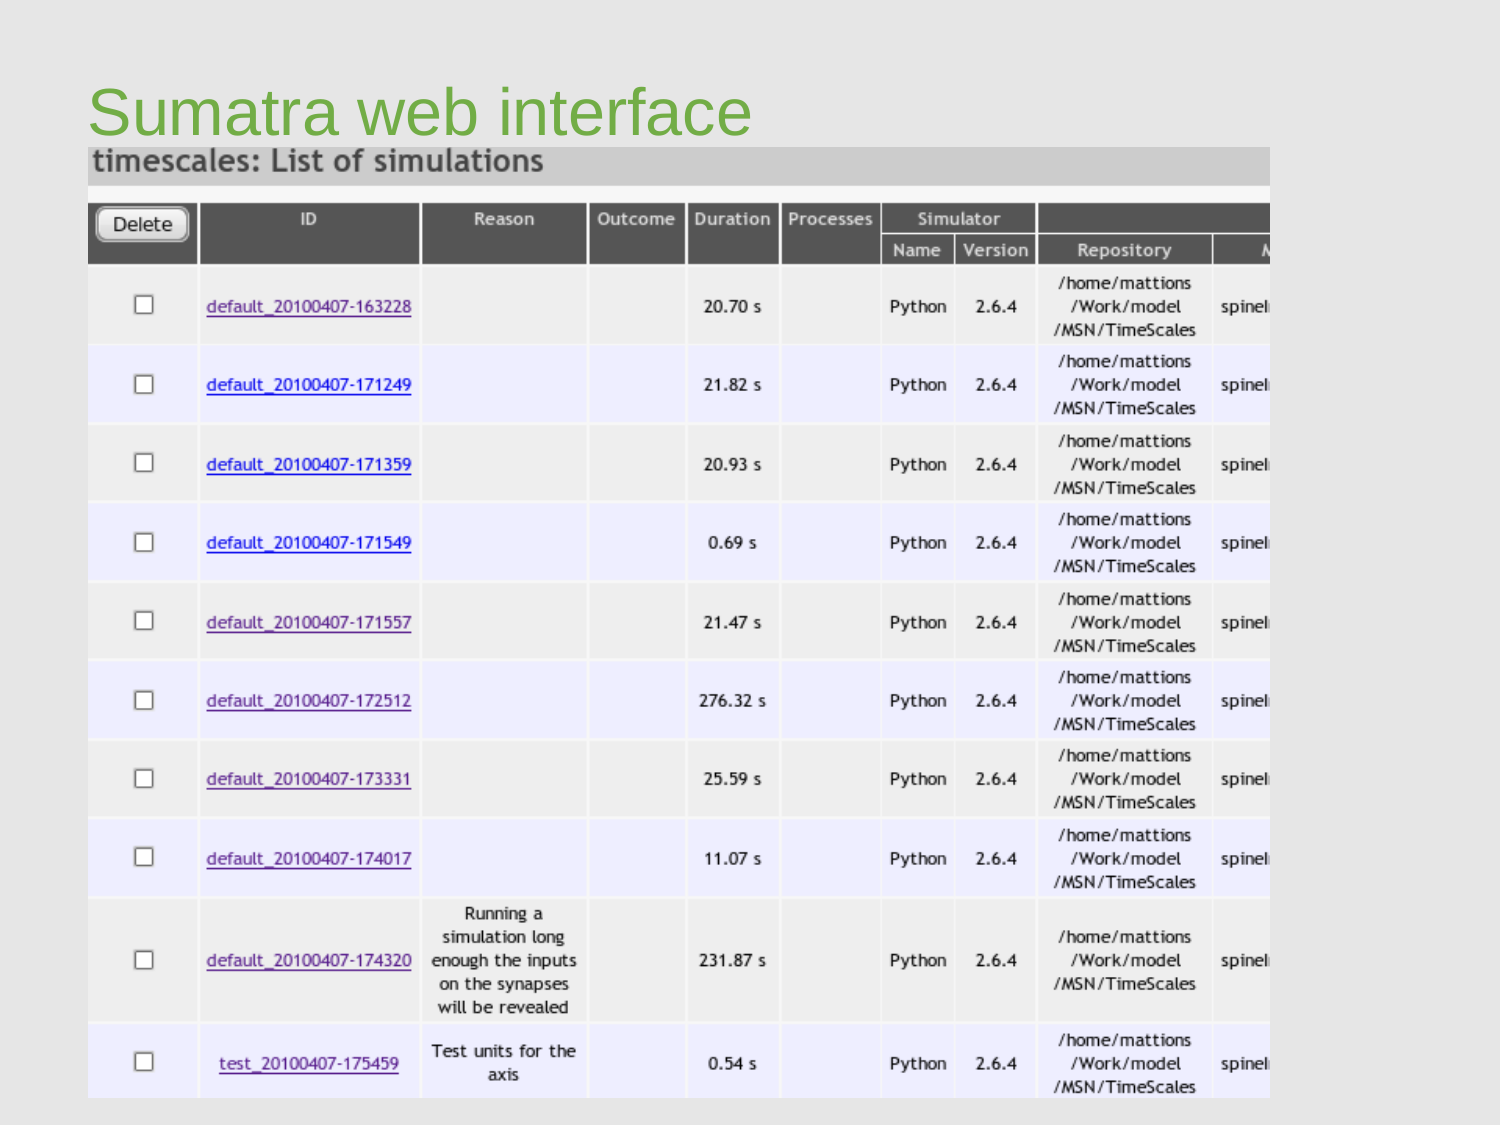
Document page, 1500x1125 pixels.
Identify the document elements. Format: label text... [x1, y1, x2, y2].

title Sumatra web interface [87, 57, 1426, 168]
picture [88, 147, 1270, 1098]
